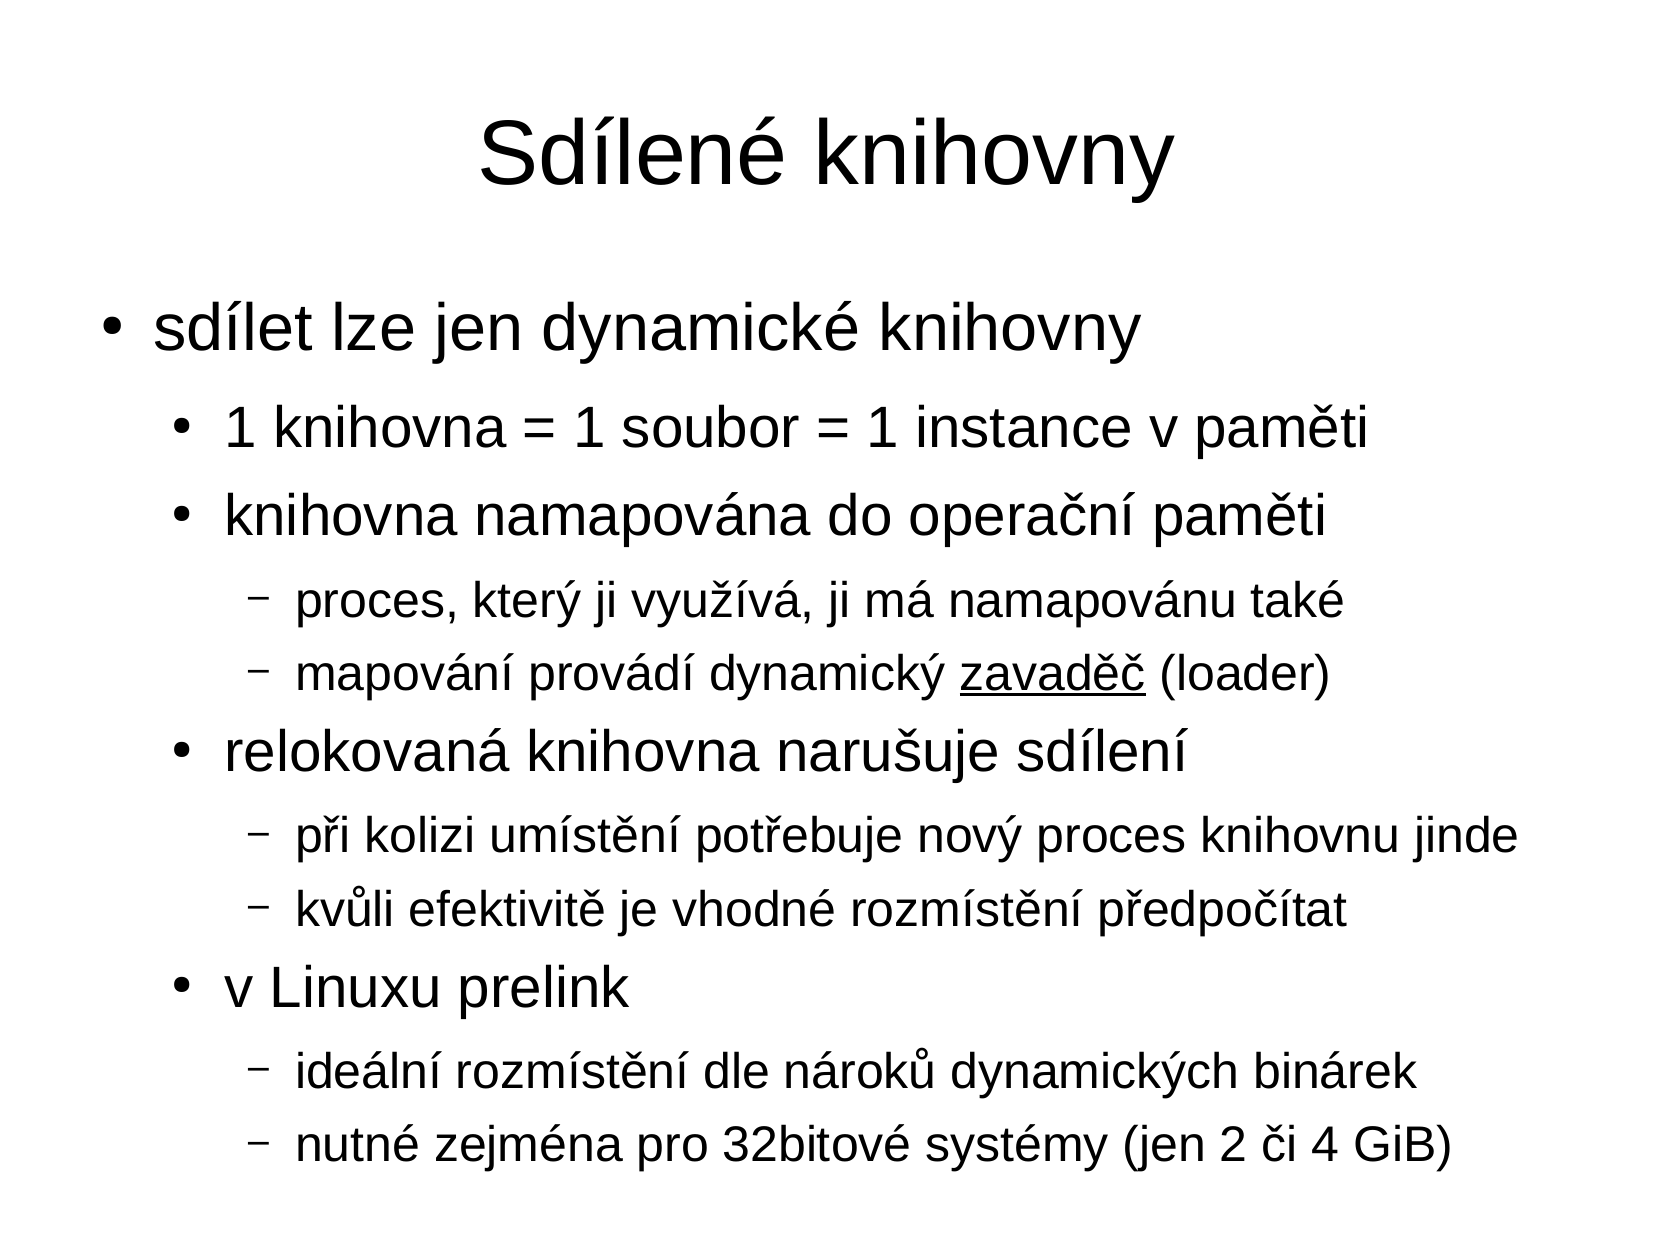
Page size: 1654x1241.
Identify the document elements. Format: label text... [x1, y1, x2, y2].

list sdílet lze jen dynamické knihovny 1 knihovna = 1 soubor = 1 instance v paměti knihovna namapována do operační paměti proces, který ji využívá, ji má namapovánu také mapování provádí dynamický zavaděč (loader) relokovaná knihovna narušuje sdílení při kolizi umístění potřebuje nový proces knihovnu jinde kvůli efektivitě je vhodné rozmístění předpočítat v Linuxu prelink ideální rozmístění dle nároků dynamických binárek nutné zejména pro 32bitové systémy (jen 2 či 4 GiB) [82, 290, 1571, 1173]
title Sdílené knihovny [82, 56, 1571, 250]
